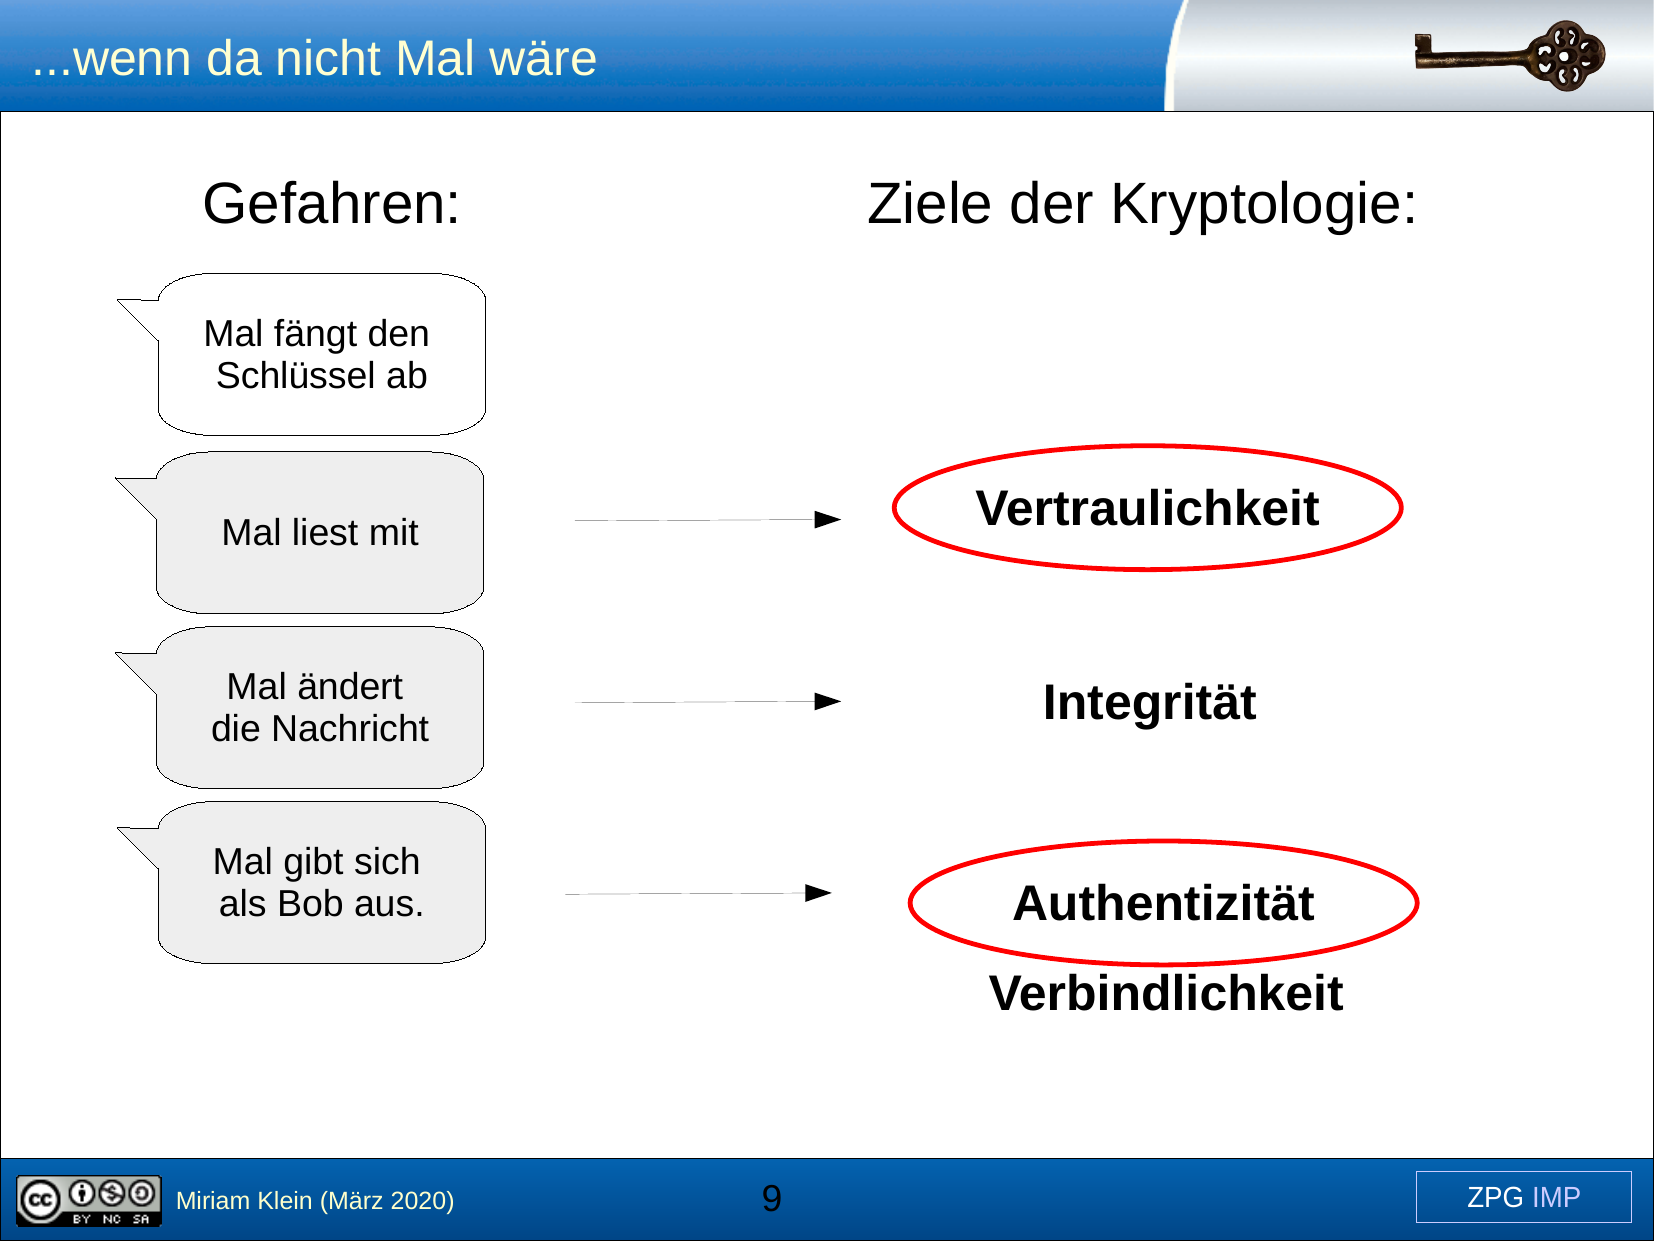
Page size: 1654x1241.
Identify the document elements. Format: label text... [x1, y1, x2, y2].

text_box Mal ändert die Nachricht [115, 626, 484, 789]
text_box Verbindlichkeit [912, 948, 1421, 1056]
text_box Mal fängt den Schlüssel ab [117, 273, 486, 436]
text_box Authentizität [910, 841, 1418, 965]
text_box Mal liest mit [115, 451, 484, 614]
title ...wenn da nicht Mal wäre [31, 14, 1151, 92]
text_box Gefahren: Ziele der Kryptologie: [202, 170, 1483, 283]
picture [16, 1175, 162, 1227]
picture [0, 0, 1654, 111]
text_box Mal gibt sich als Bob aus. [117, 801, 486, 964]
text_box Vertraulichkeit [894, 445, 1402, 570]
text_box Integrität [896, 639, 1404, 764]
